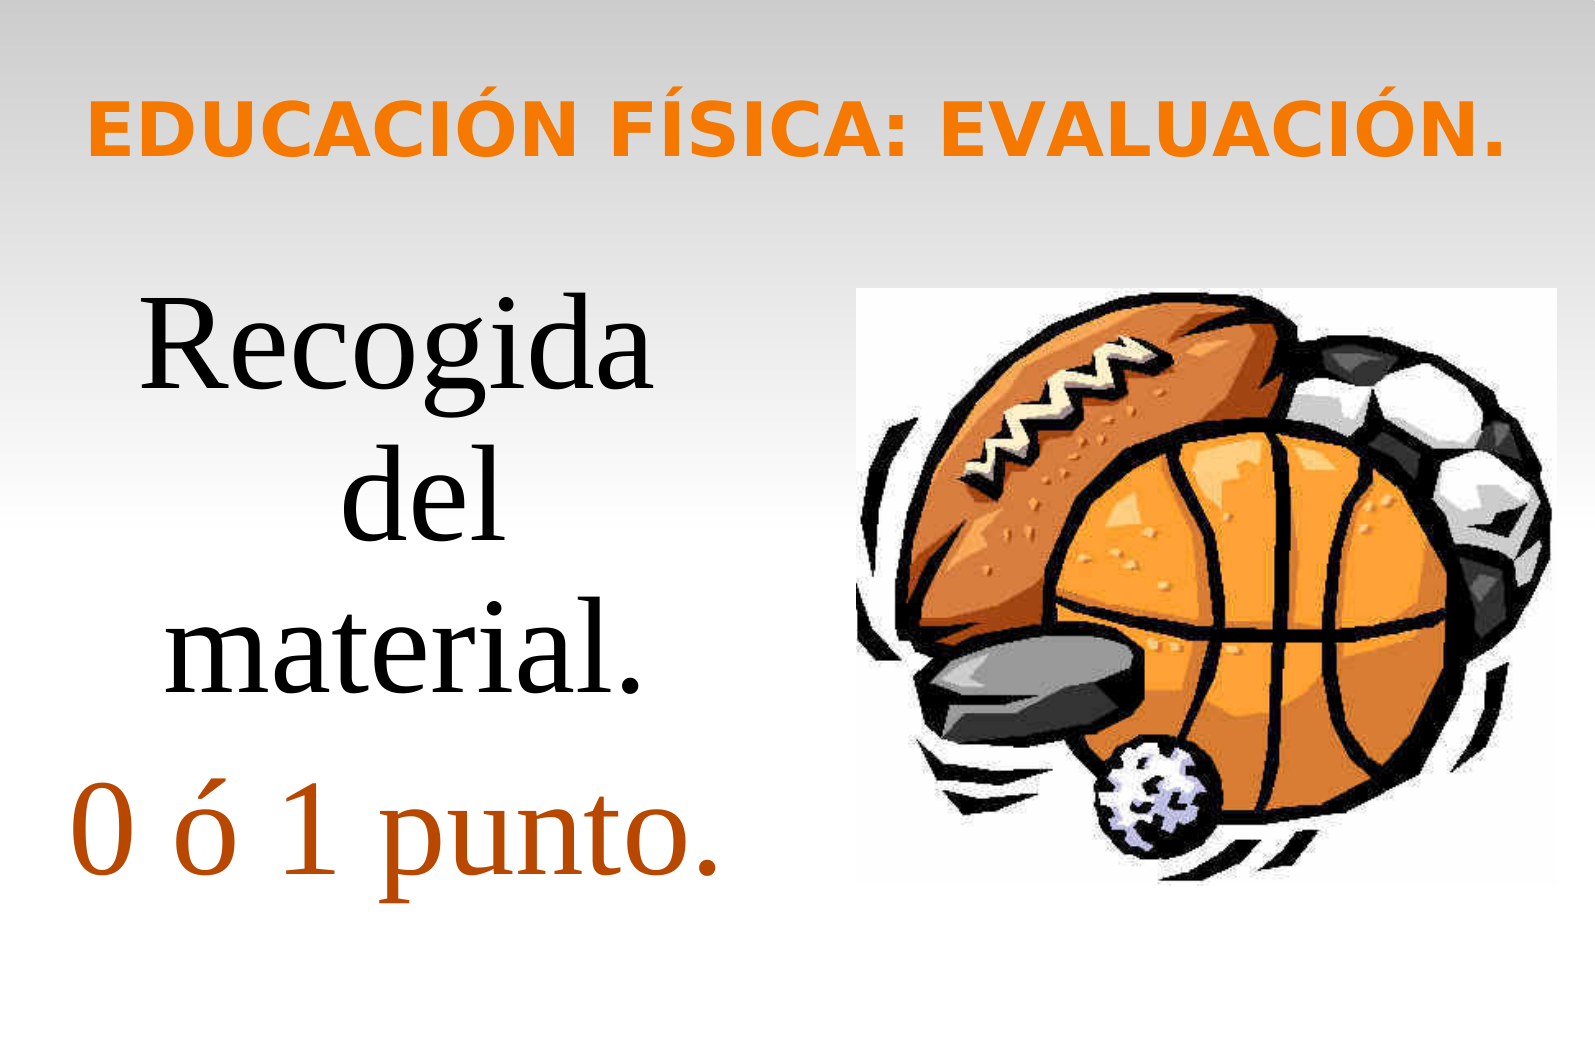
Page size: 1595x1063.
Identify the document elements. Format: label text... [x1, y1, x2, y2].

title EDUCACIÓN FÍSICA: EVALUACIÓN. [79, 42, 1515, 220]
picture [856, 288, 1557, 886]
list Recogida del material. 0 ó 1 punto. [37, 265, 739, 968]
